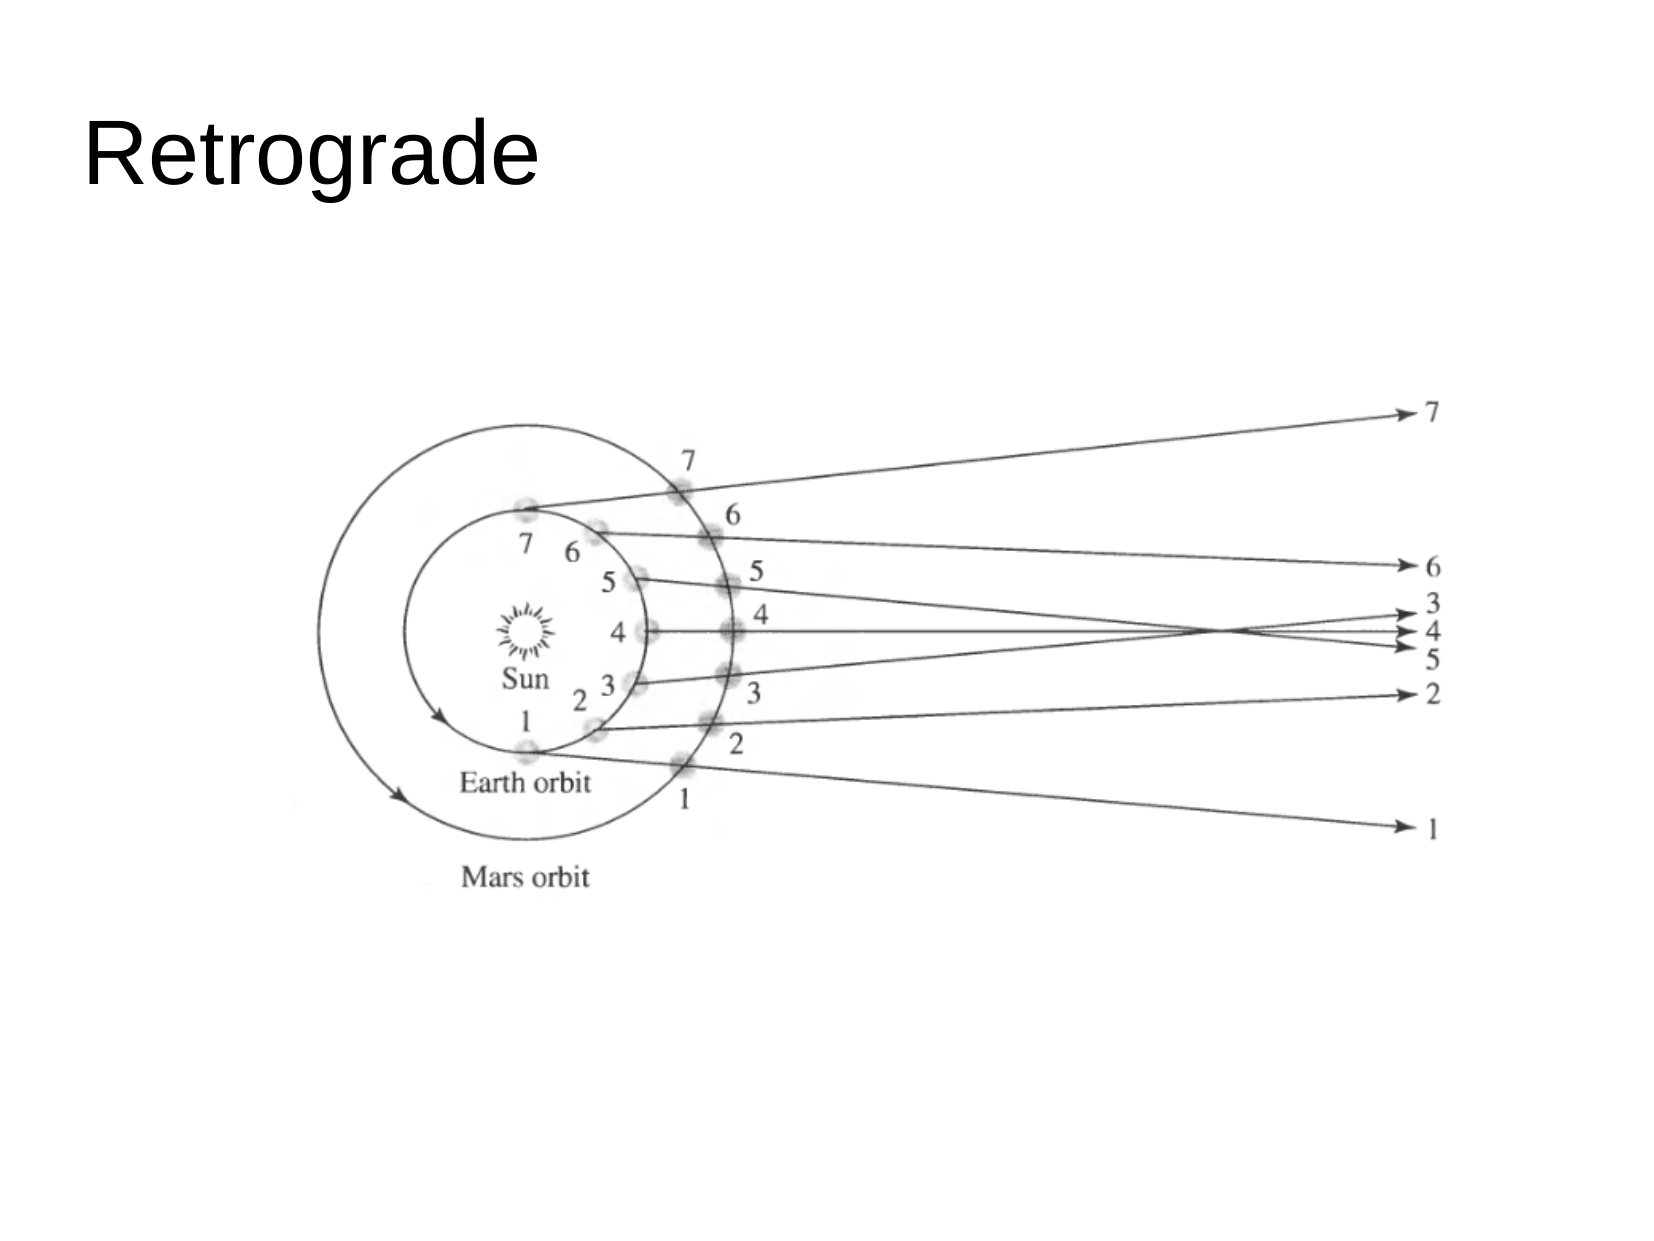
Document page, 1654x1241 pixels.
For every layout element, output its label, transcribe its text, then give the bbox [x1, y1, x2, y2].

picture [270, 363, 1472, 901]
title Retrograde [82, 49, 1571, 257]
